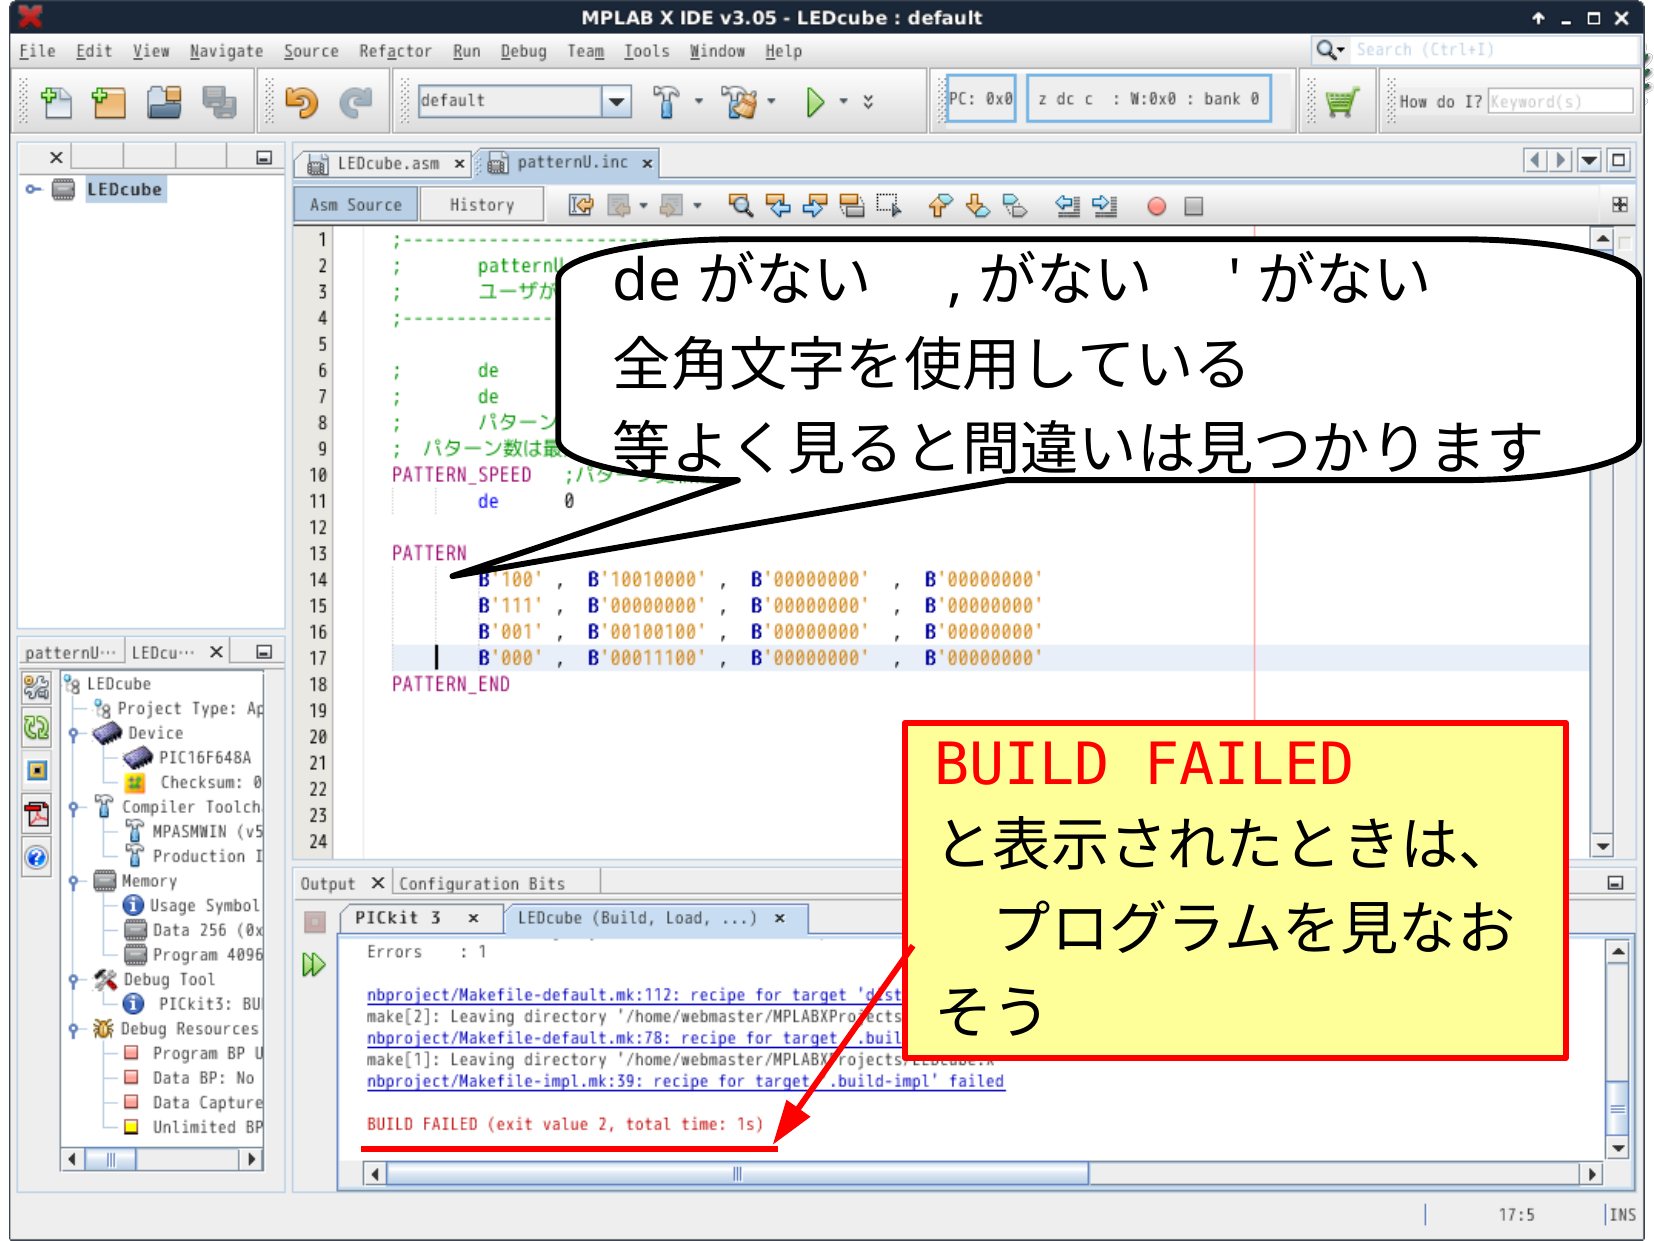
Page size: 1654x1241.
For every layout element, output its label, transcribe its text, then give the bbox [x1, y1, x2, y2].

text_box BUILD FAILED と表示されたときは、 プログラムを見なおそう [904, 722, 1566, 943]
text_box deがない ,がない 'がない 全角文字を使用している 等よく見ると間違いは見つかります [452, 239, 1640, 577]
picture [9, 0, 1654, 1241]
